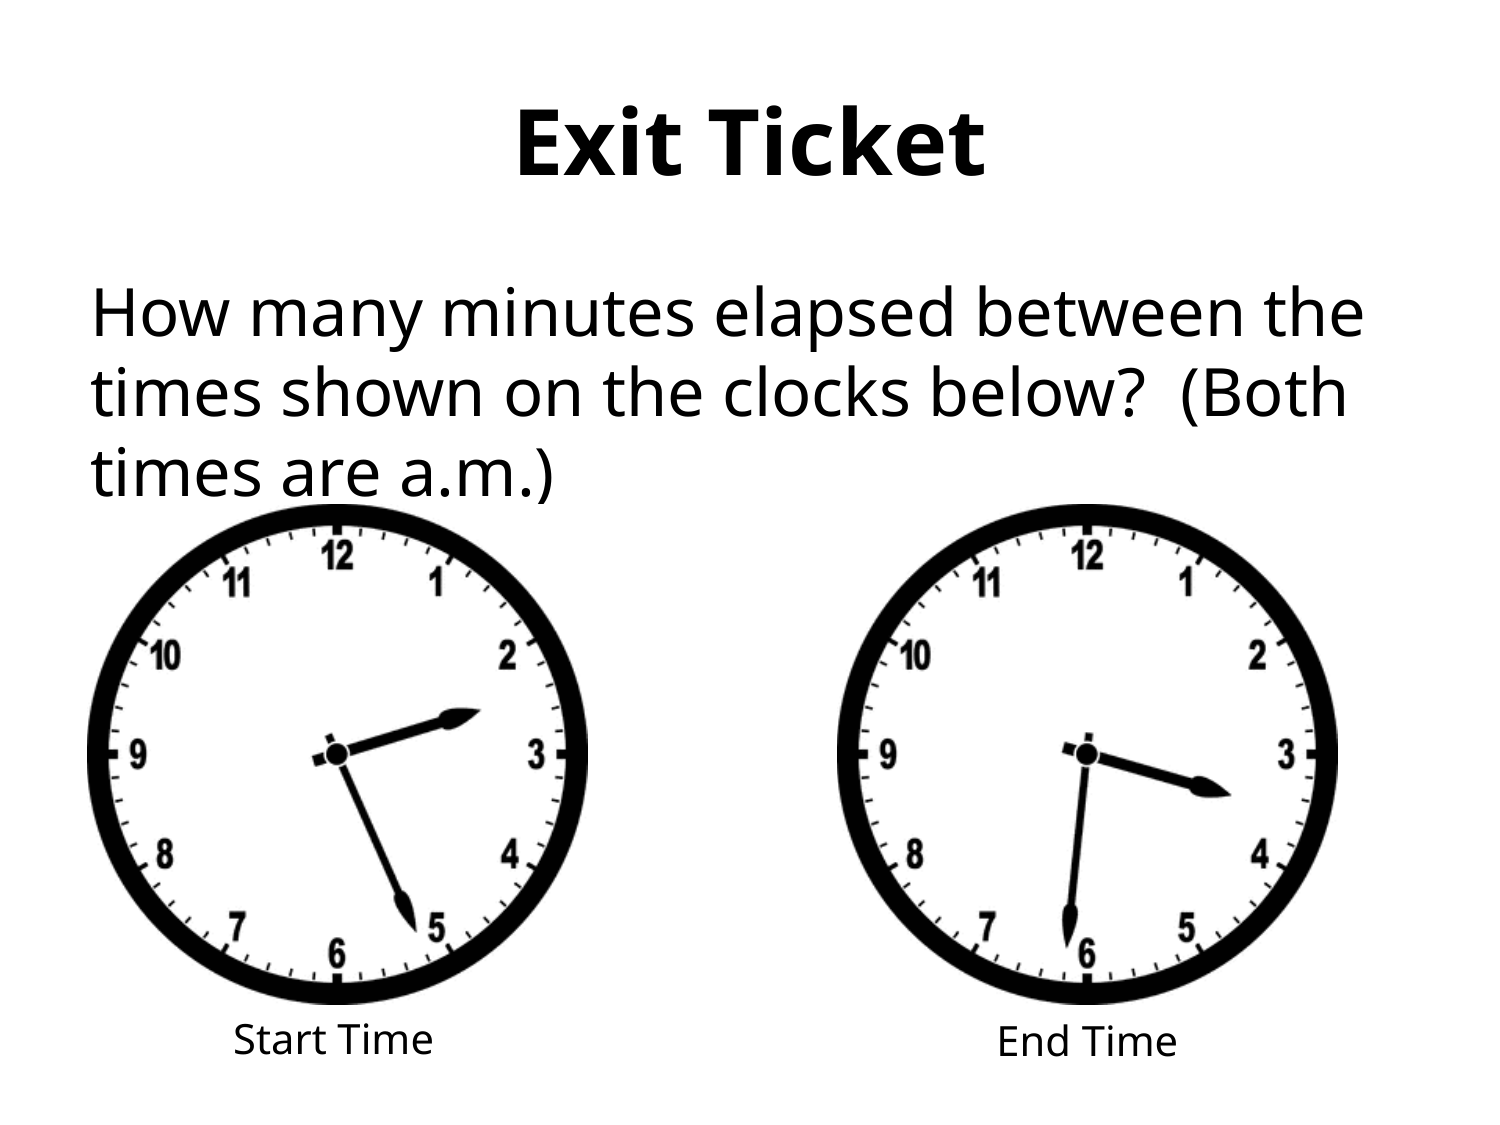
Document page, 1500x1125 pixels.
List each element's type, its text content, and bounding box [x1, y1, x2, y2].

title Exit Ticket [75, 45, 1425, 233]
picture [837, 504, 1338, 1005]
text_box End Time [824, 1006, 1350, 1073]
text_box Start Time [71, 1004, 597, 1071]
list How many minutes elapsed between the times shown on the clocks below? (Both times are a.m.) [75, 262, 1425, 1005]
picture [87, 504, 588, 1004]
